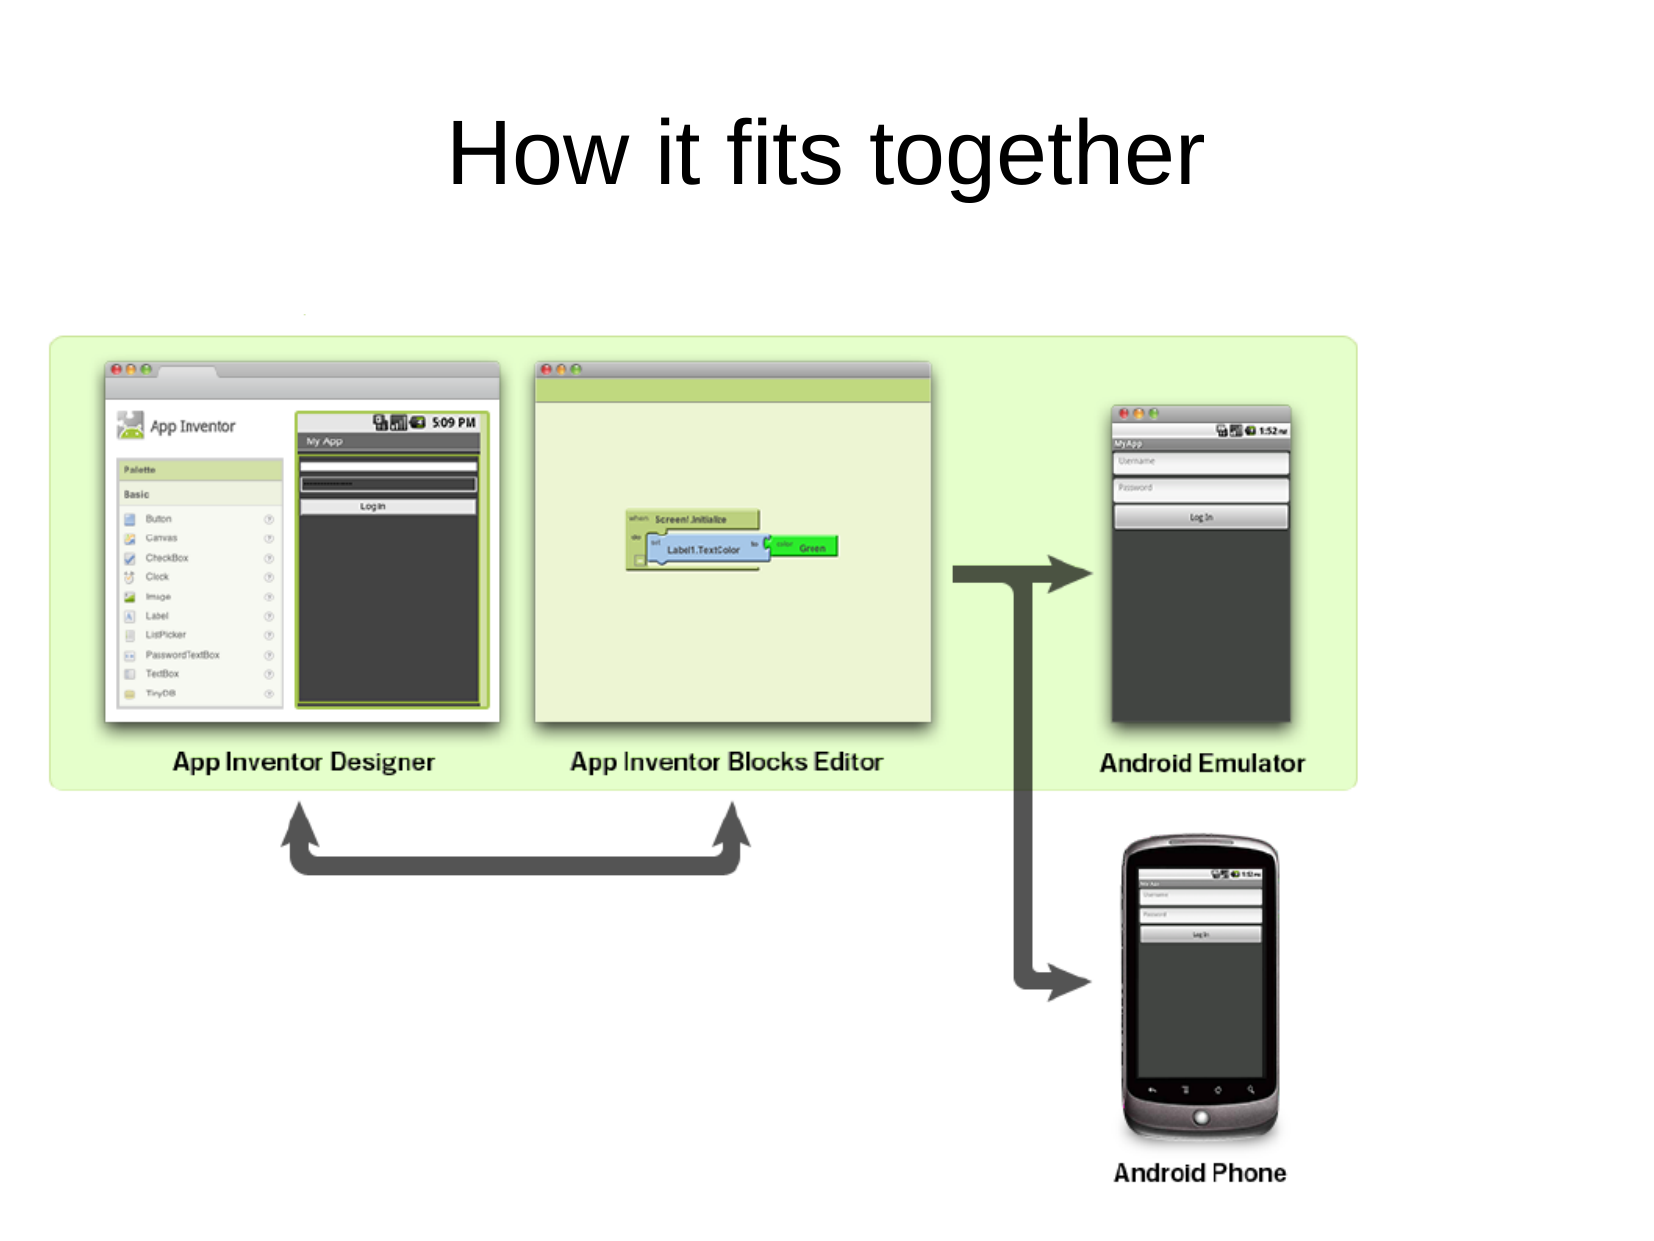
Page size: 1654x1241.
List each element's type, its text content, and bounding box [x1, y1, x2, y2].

picture [15, 314, 1644, 1215]
title How it fits together [82, 49, 1571, 257]
